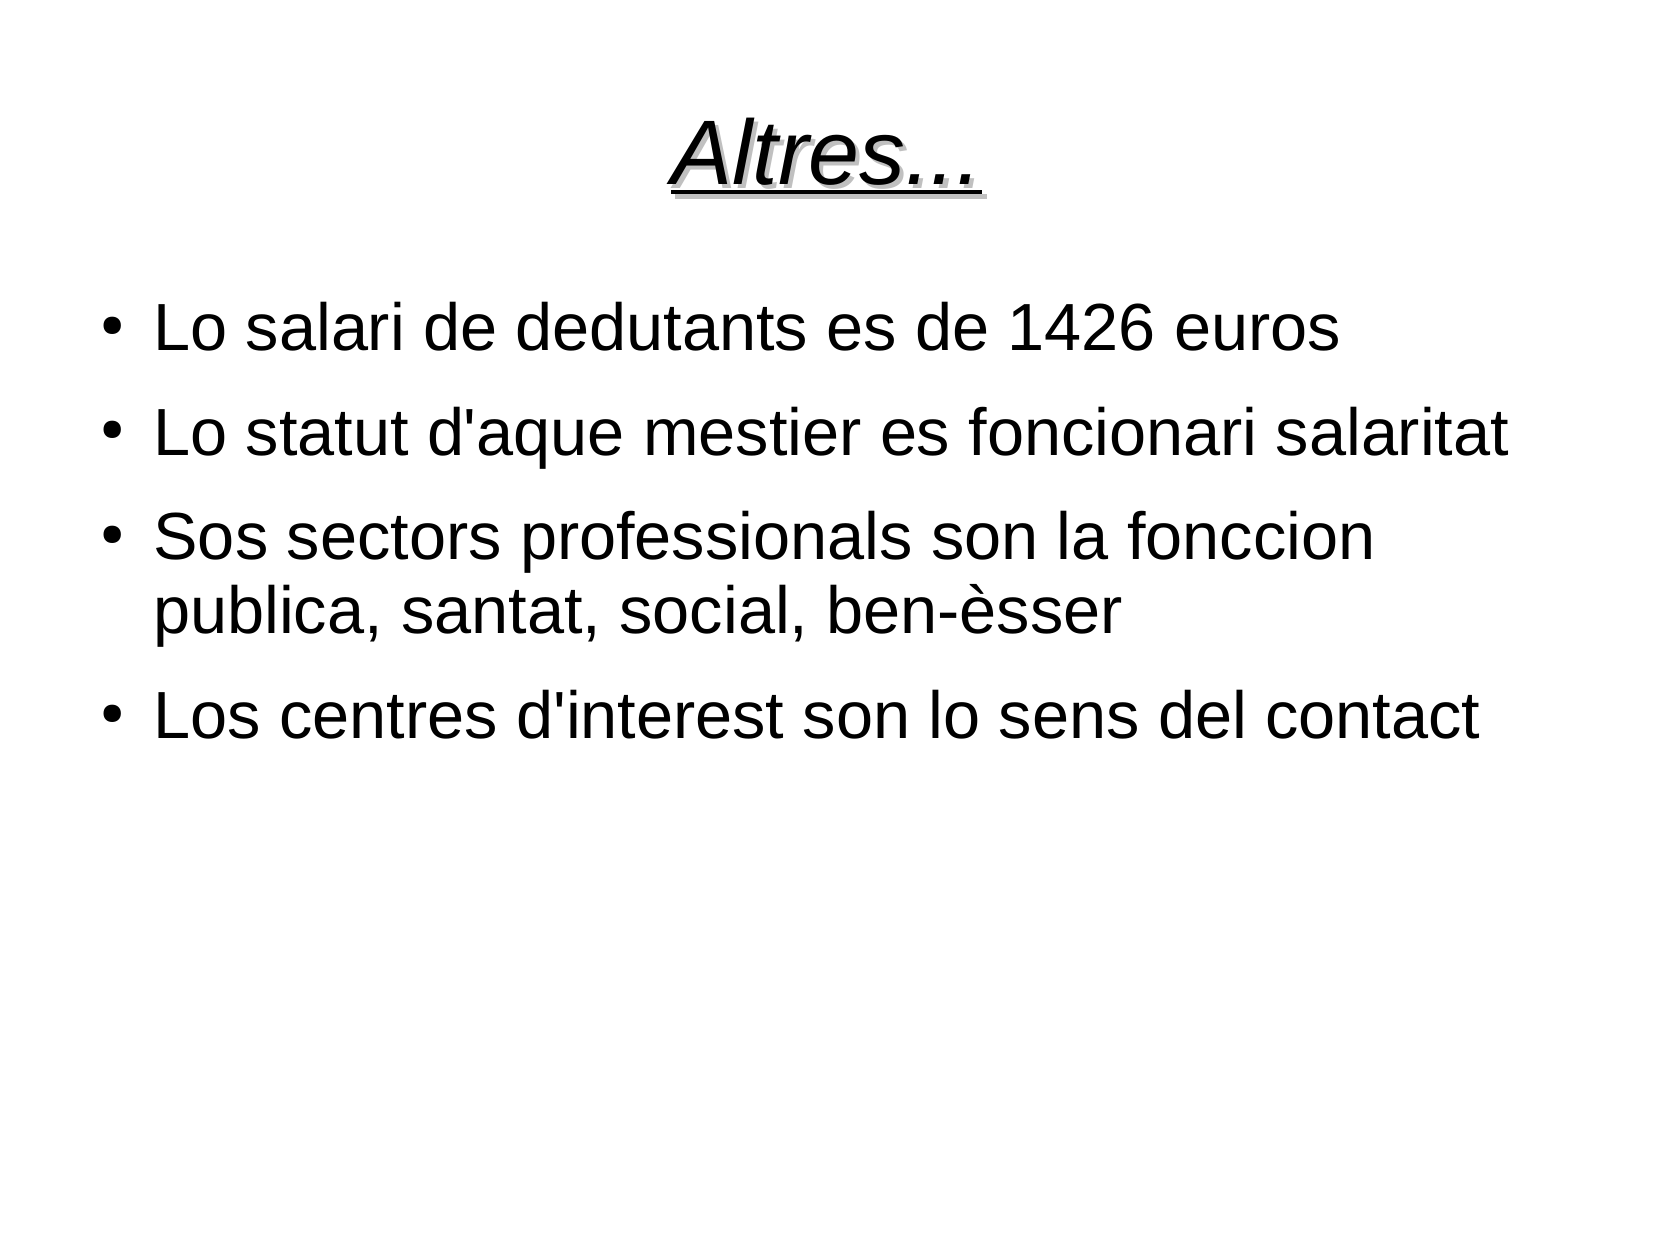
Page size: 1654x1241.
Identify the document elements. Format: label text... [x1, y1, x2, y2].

list Lo salari de dedutants es de 1426 euros Lo statut d'aque mestier es foncionari salaritat Sos sectors professionals son la fonccion publica, santat, social, ben-èsser Los centres d'interest son lo sens del contact [82, 290, 1571, 1109]
title Altres... [82, 49, 1571, 257]
